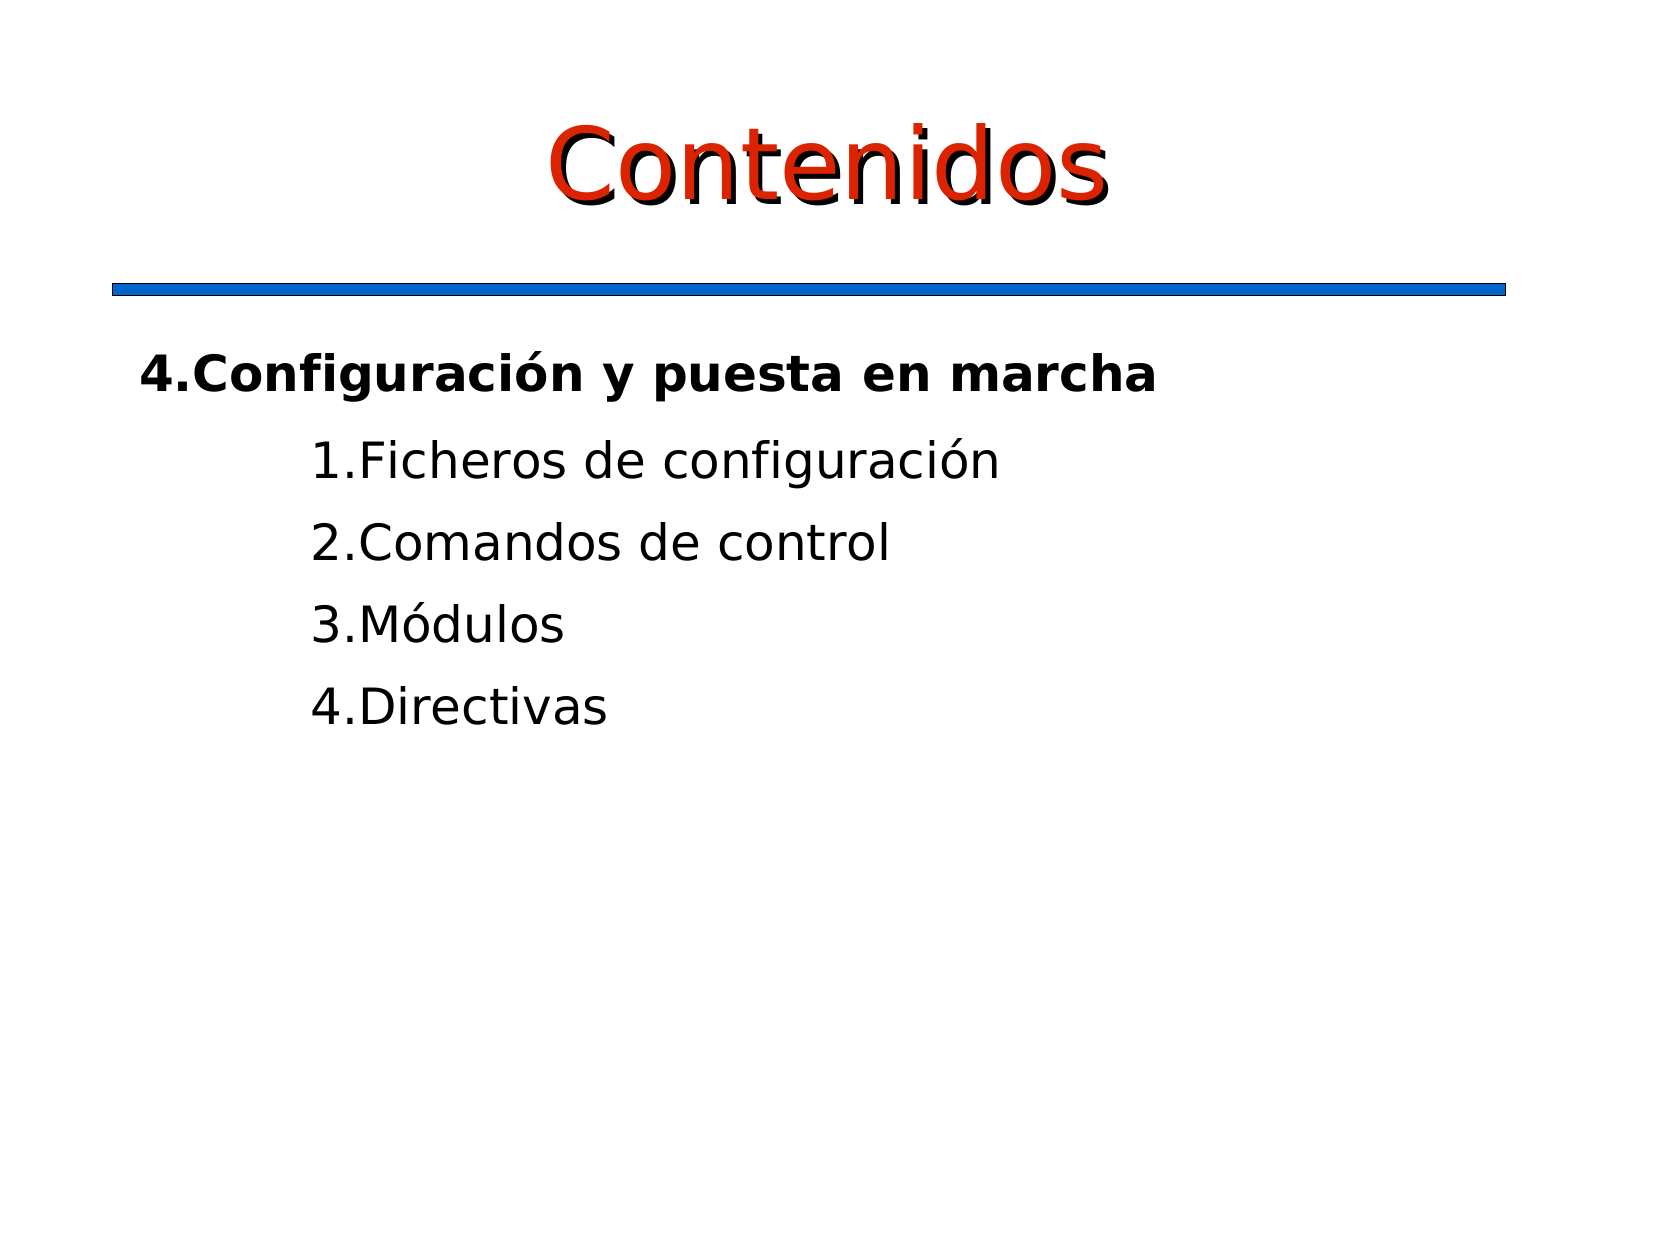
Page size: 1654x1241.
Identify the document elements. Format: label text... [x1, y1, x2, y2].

list Configuración y puesta en marcha Ficheros de configuración Comandos de control Módulos Directivas [121, 344, 1534, 1127]
title Contenidos [121, 61, 1534, 269]
